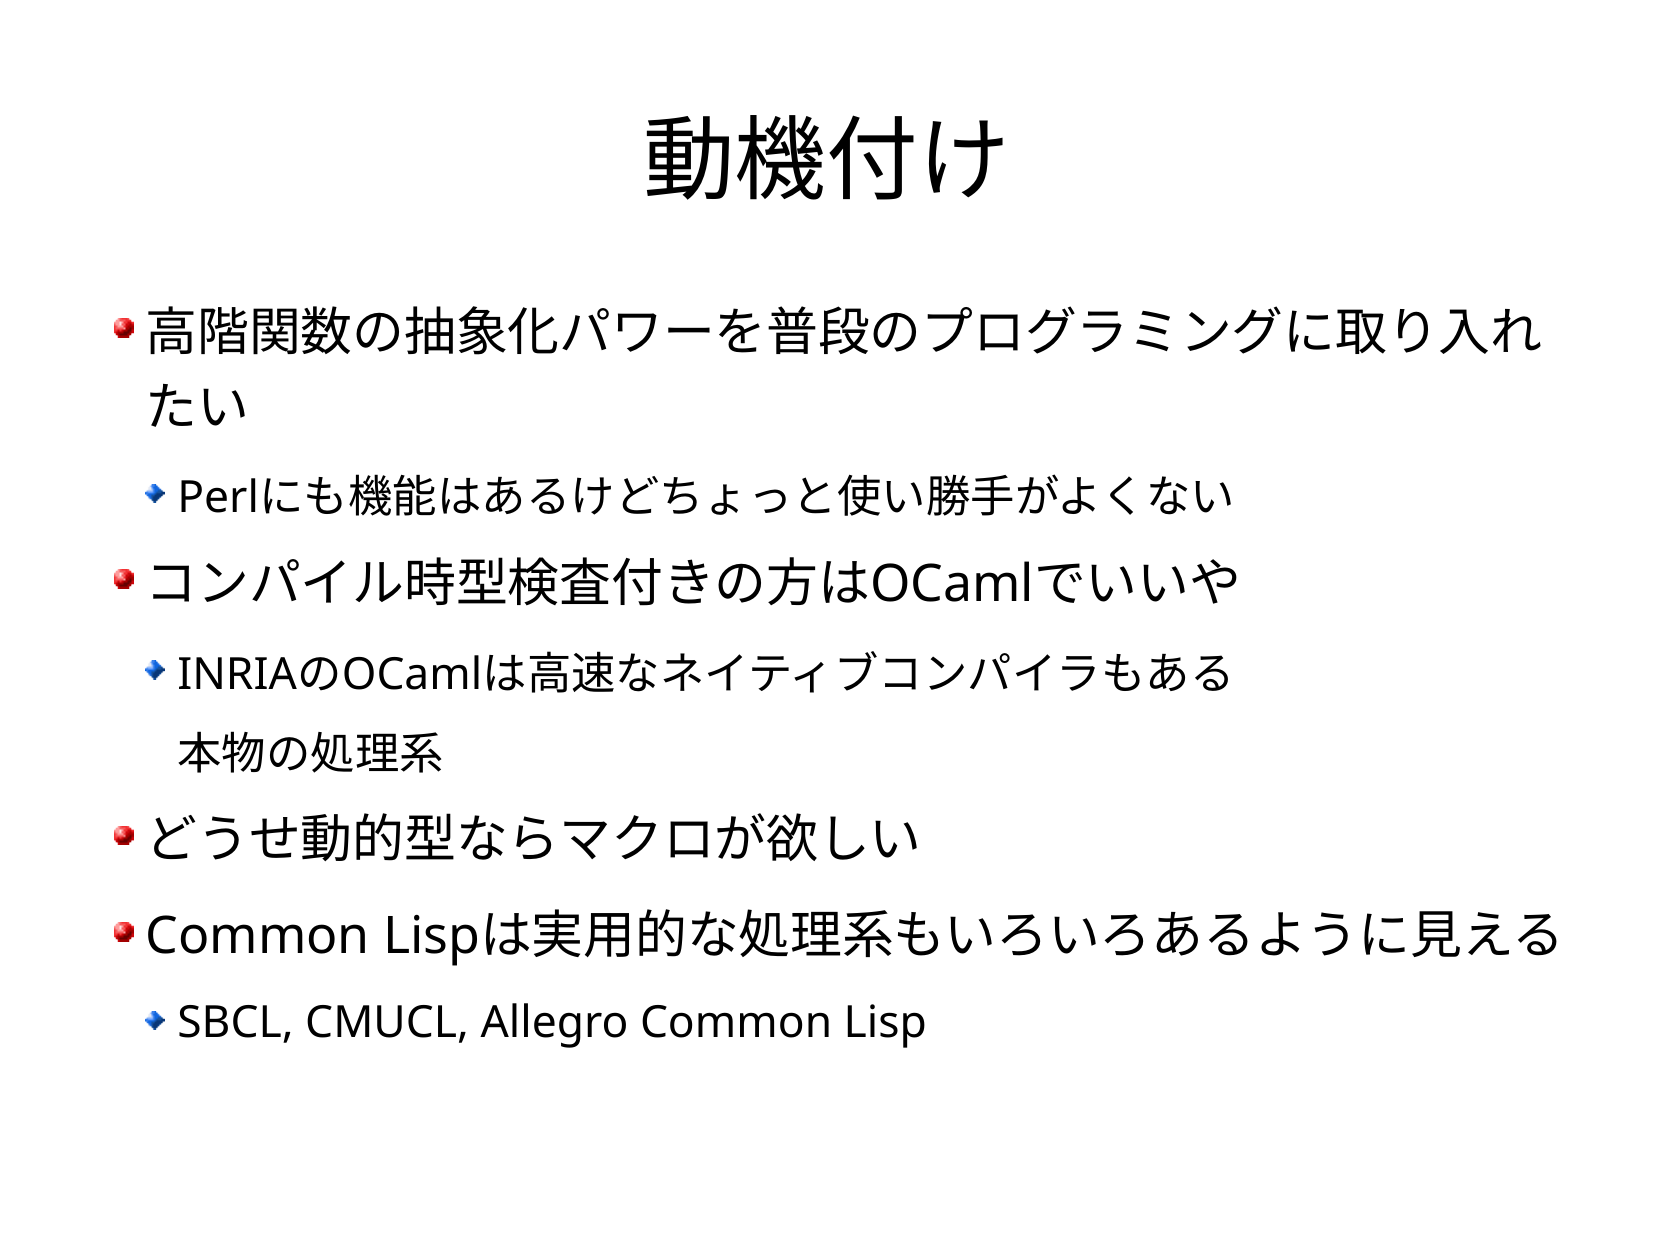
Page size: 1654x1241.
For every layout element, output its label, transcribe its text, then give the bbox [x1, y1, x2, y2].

list 高階関数の抽象化パワーを普段のプログラミングに取り入れたい Perlにも機能はあるけどちょっと使い勝手がよくない コンパイル時型検査付きの方はOCamlでいいや INRIAのOCamlは高速なネイティブコンパイラもある 本物の処理系 どうせ動的型ならマクロが欲しい Common Lispは実用的な処理系もいろいろあるように見える SBCL, CMUCL, Allegro Common Lisp [82, 290, 1571, 1109]
title 動機付け [82, 56, 1571, 250]
